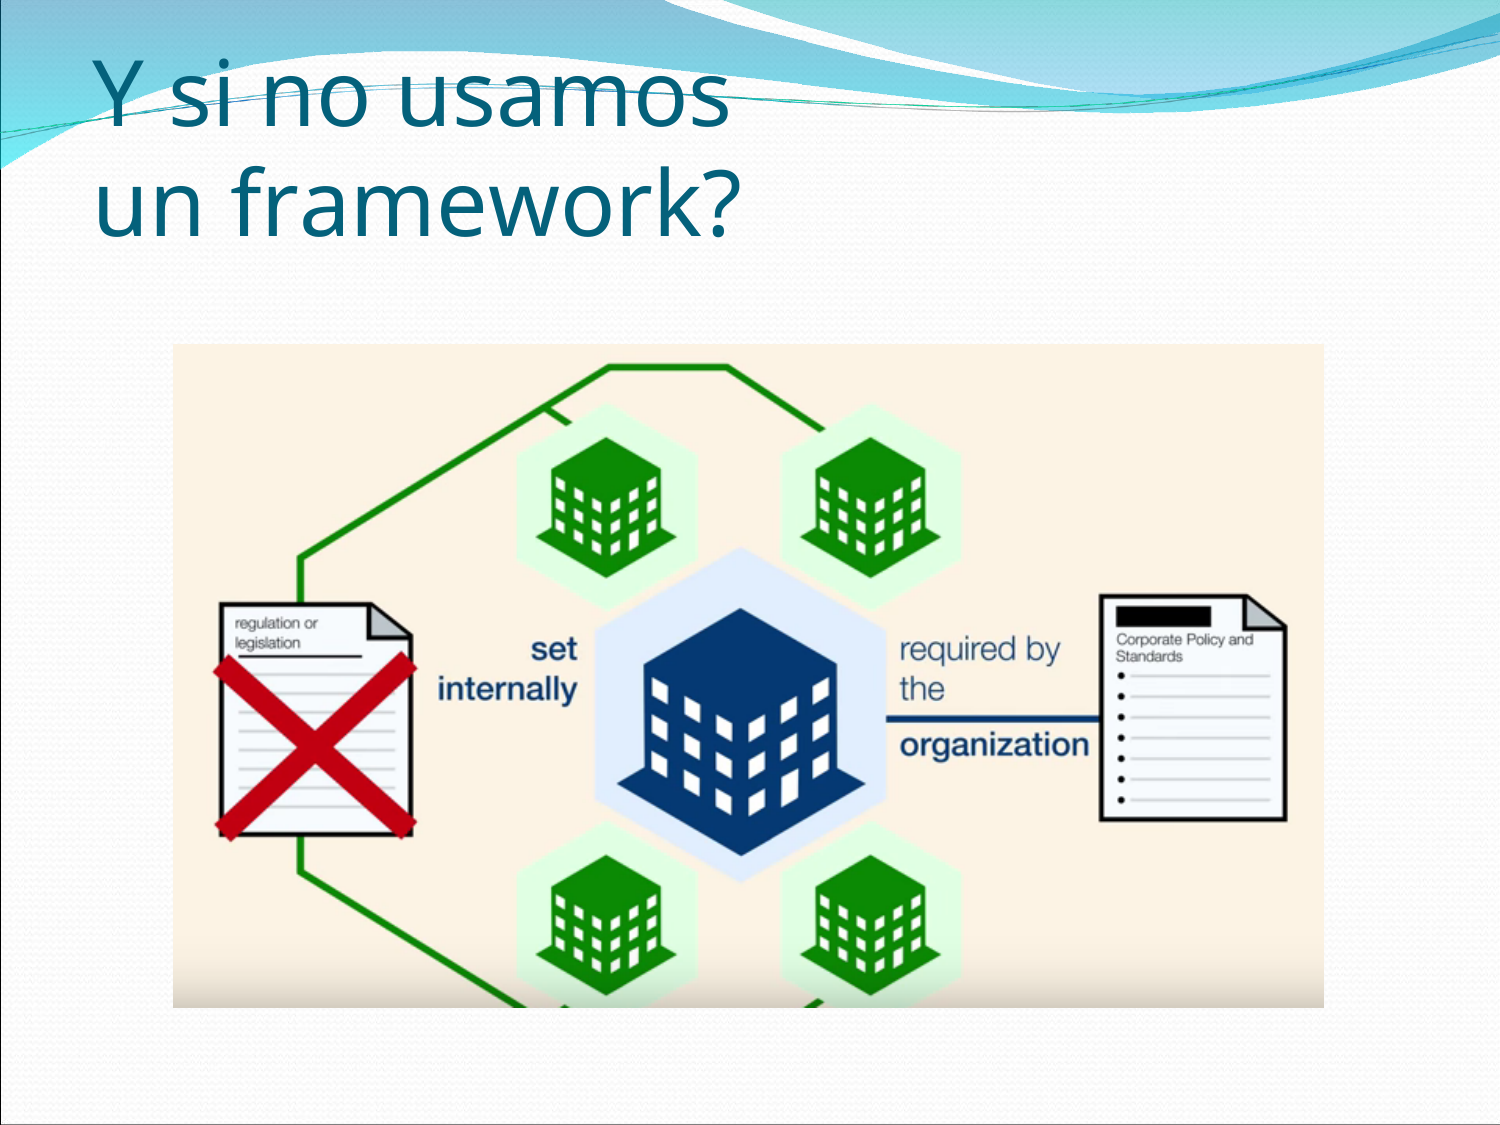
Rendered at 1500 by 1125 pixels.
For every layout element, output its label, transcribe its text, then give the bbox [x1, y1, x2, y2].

text_box Y si no usamos un framework? [92, 27, 811, 255]
picture [0, 0, 1500, 1125]
